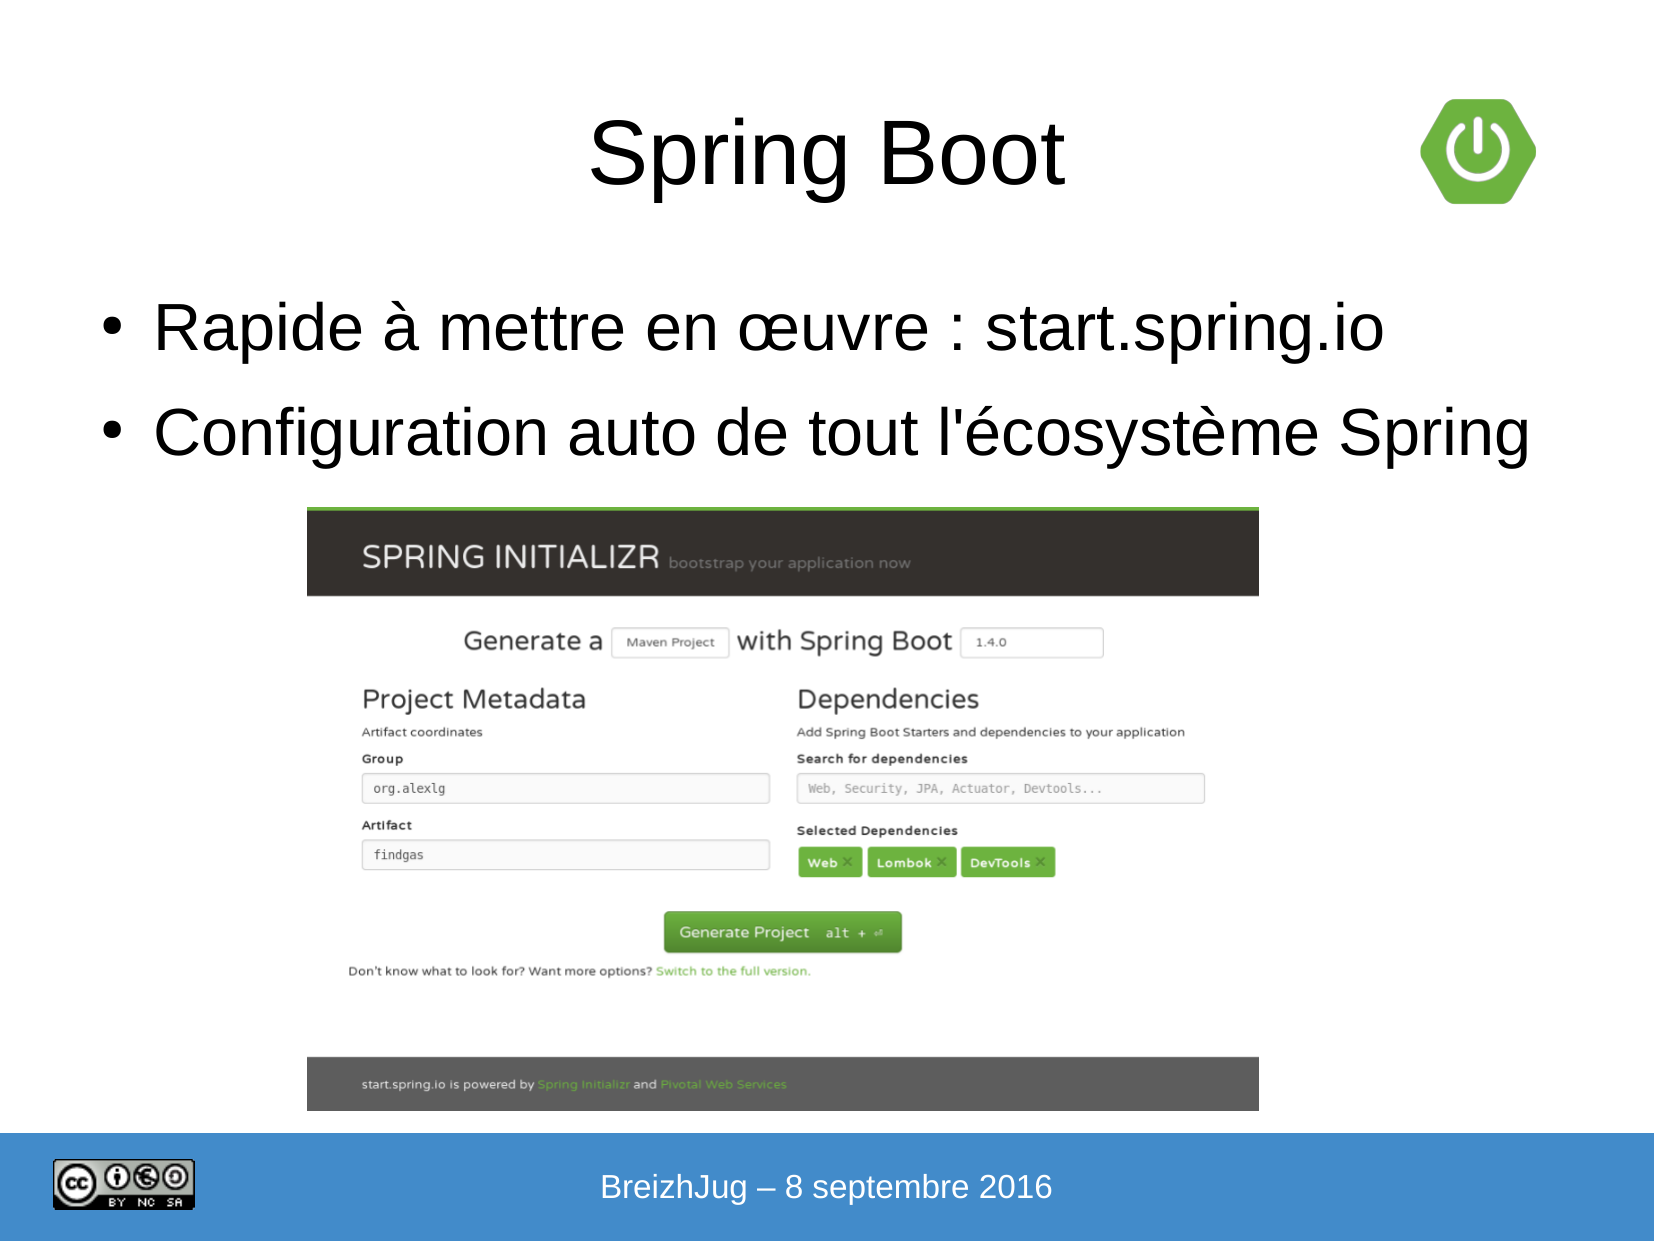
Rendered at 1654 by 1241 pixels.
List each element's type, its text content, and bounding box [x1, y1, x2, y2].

picture [1417, 90, 1540, 213]
title Spring Boot [82, 49, 1571, 257]
picture [307, 507, 1259, 1111]
picture [53, 1159, 195, 1210]
list Rapide à mettre en œuvre : start.spring.io Configuration auto de tout l'écosystème Spring [82, 290, 1571, 1010]
